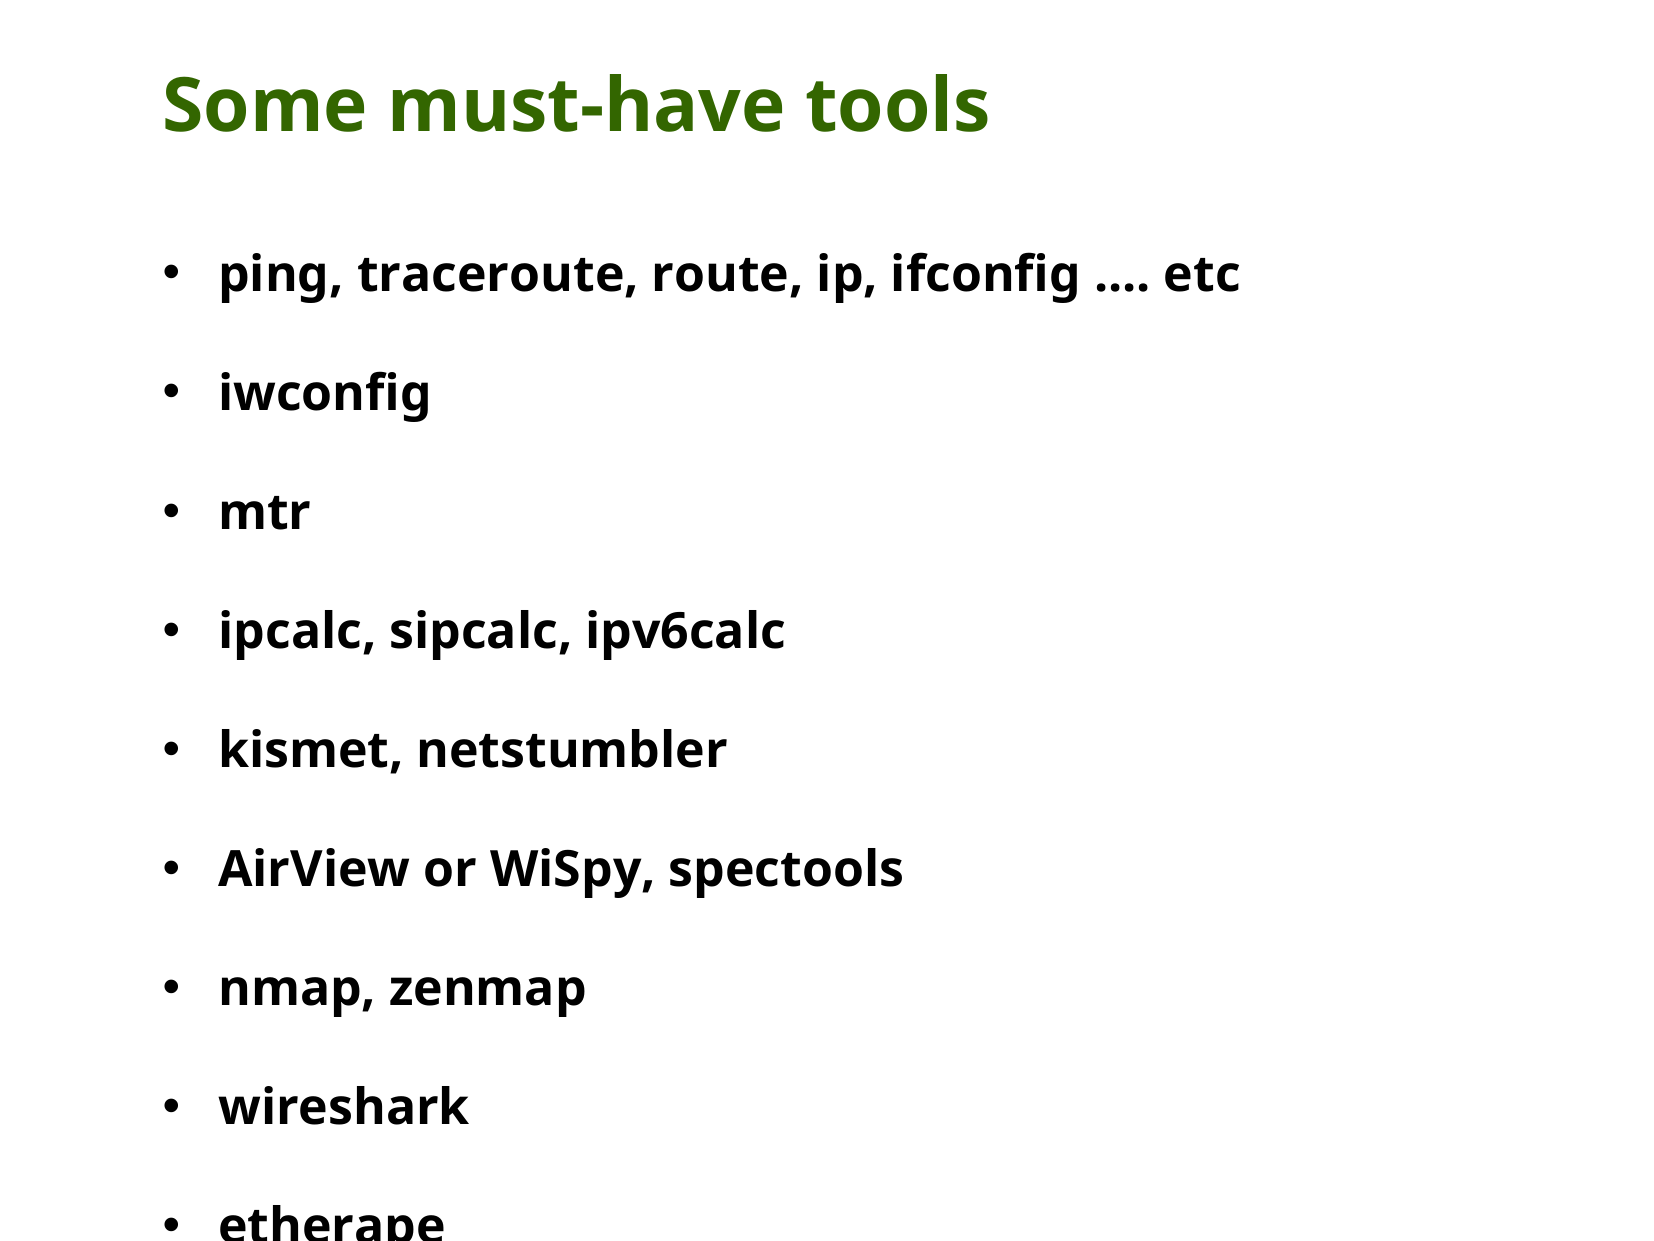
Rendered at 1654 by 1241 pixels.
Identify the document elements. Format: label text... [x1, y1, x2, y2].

title Some must-have tools [147, 29, 1536, 178]
list ping, traceroute, route, ip, ifconfig .... etc iwconfig mtr ipcalc, sipcalc, ipv6calc kismet, netstumbler AirView or WiSpy, spectools nmap, zenmap wireshark etherape [147, 195, 1643, 1128]
